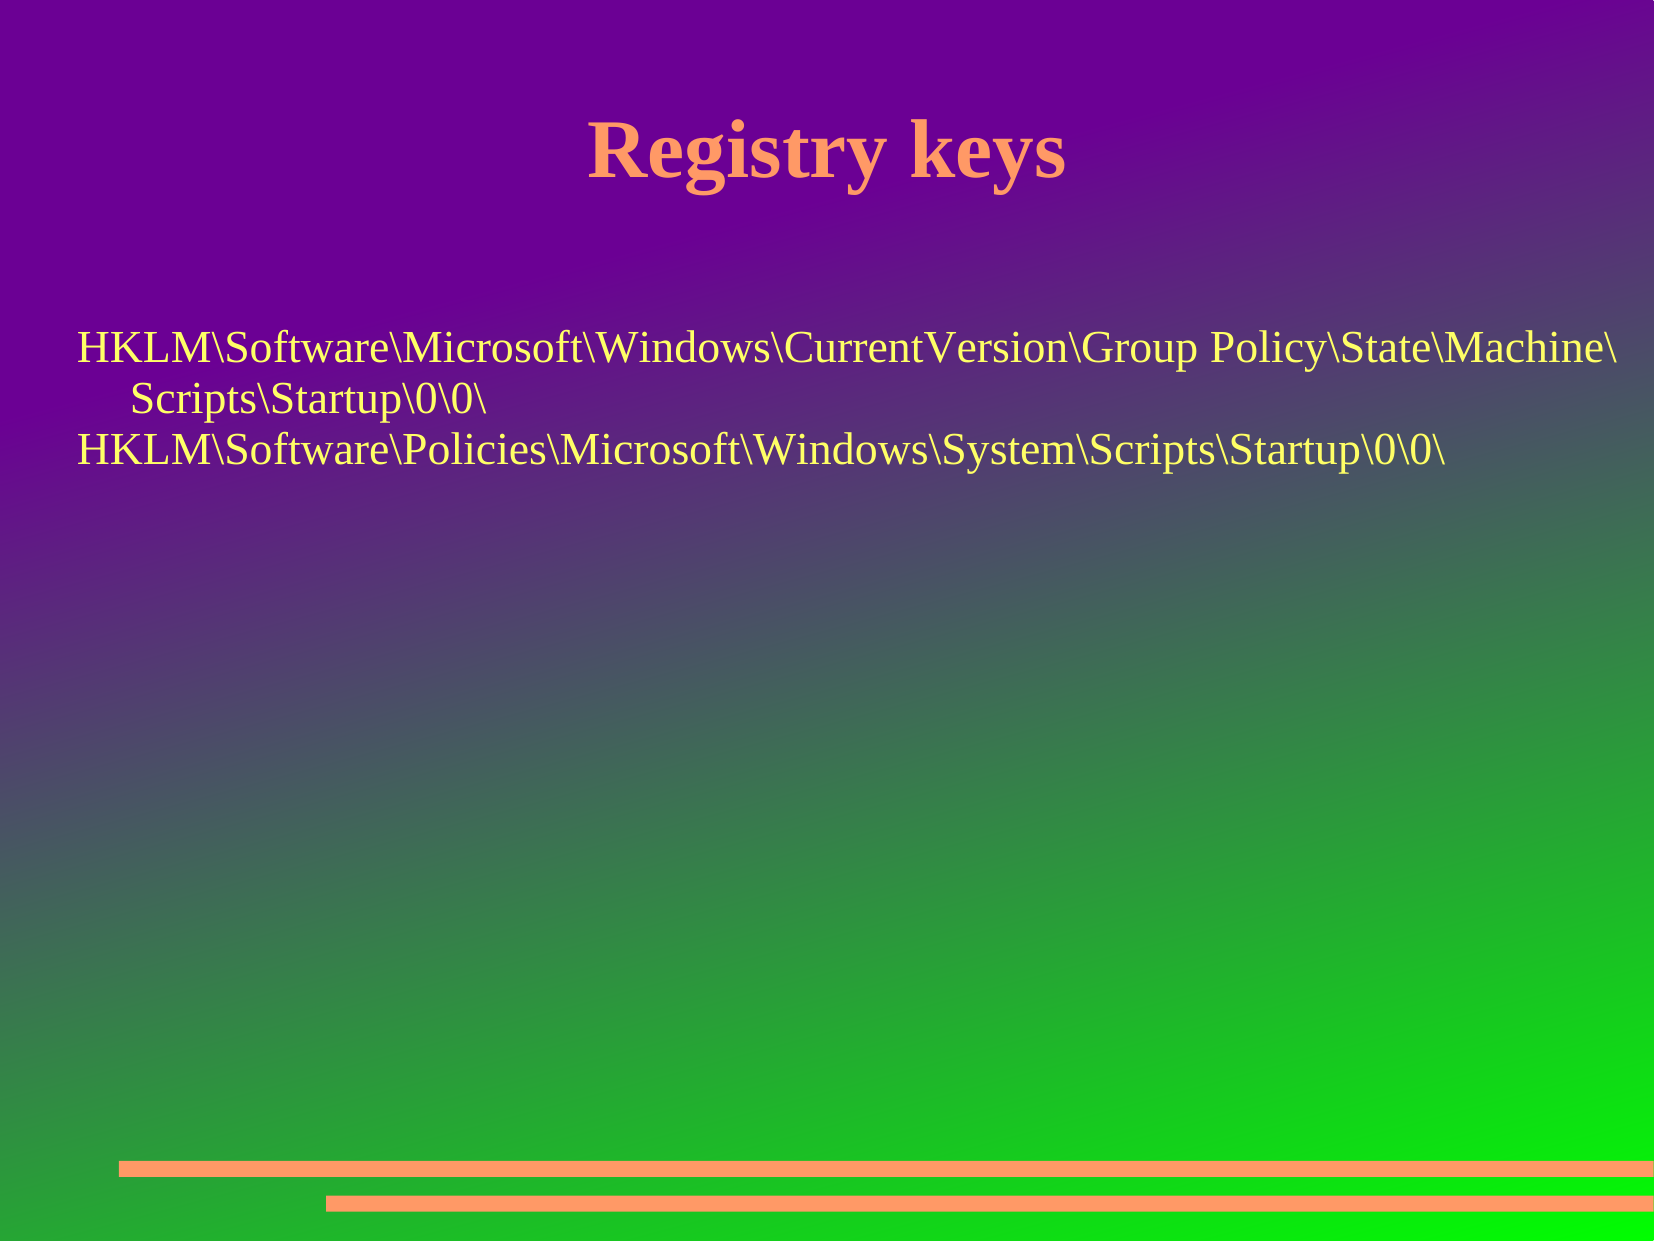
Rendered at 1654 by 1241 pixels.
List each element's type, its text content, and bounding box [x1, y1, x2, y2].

title Registry keys [121, 46, 1534, 254]
list HKLM\Software\Microsoft\Windows\CurrentVersion\Group Policy\State\Machine\Scripts\Startup\0\0\ HKLM\Software\Policies\Microsoft\Windows\System\Scripts\Startup\0\0\ [59, 322, 1625, 1133]
